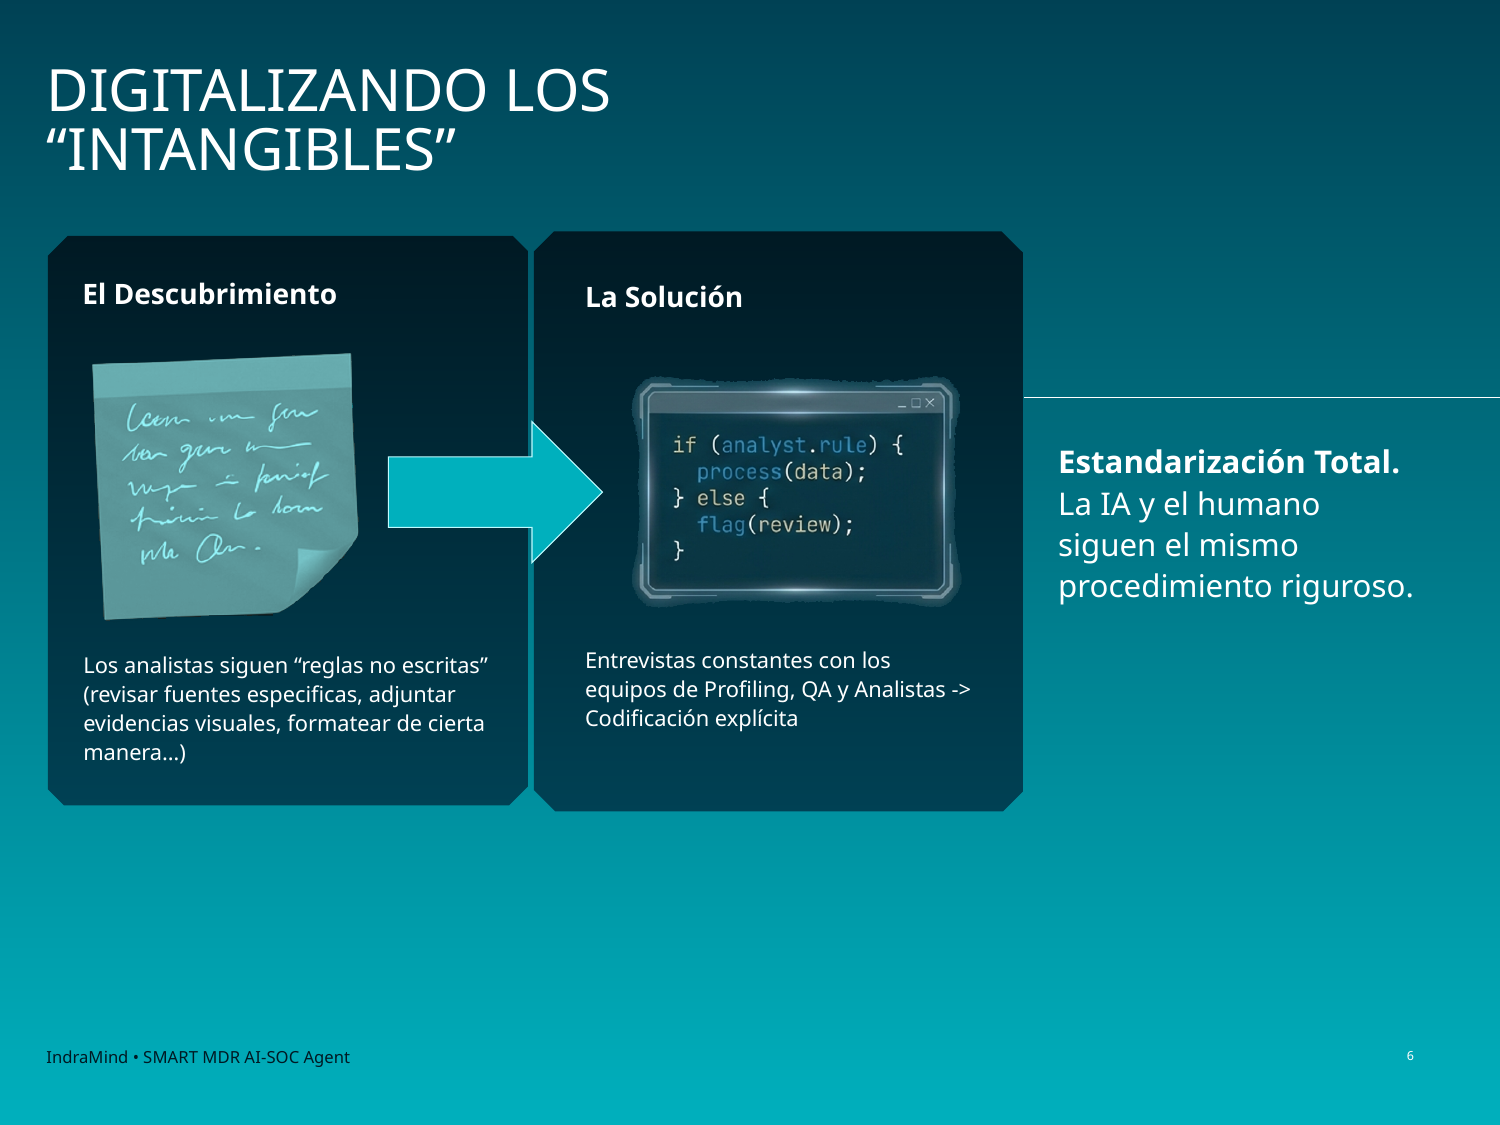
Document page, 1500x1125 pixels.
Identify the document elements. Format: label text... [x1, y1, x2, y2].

text_box Entrevistas constantes con los equipos de Profiling, QA y Analistas -> Codificación explícita [584, 643, 974, 731]
footer IndraMind • SMART MDR AI-SOC Agent [46, 1026, 543, 1087]
picture [80, 348, 367, 620]
list DIGITALIZANDO LOS “INTANGIBLES” [58, 66, 763, 185]
text_box El Descubrimiento [81, 272, 338, 310]
text_box Estandarización Total. La IA y el humano siguen el mismo procedimiento riguroso. [1057, 438, 1426, 604]
text_box Los analistas siguen “reglas no escritas” (revisar fuentes especificas, adjuntar evidencias visuales, formatear de cierta manera…) [82, 648, 497, 765]
text_box La Solución [584, 275, 744, 313]
text_box [47, 231, 1023, 812]
slide_number 6 [1406, 1026, 1453, 1087]
picture [623, 367, 966, 606]
